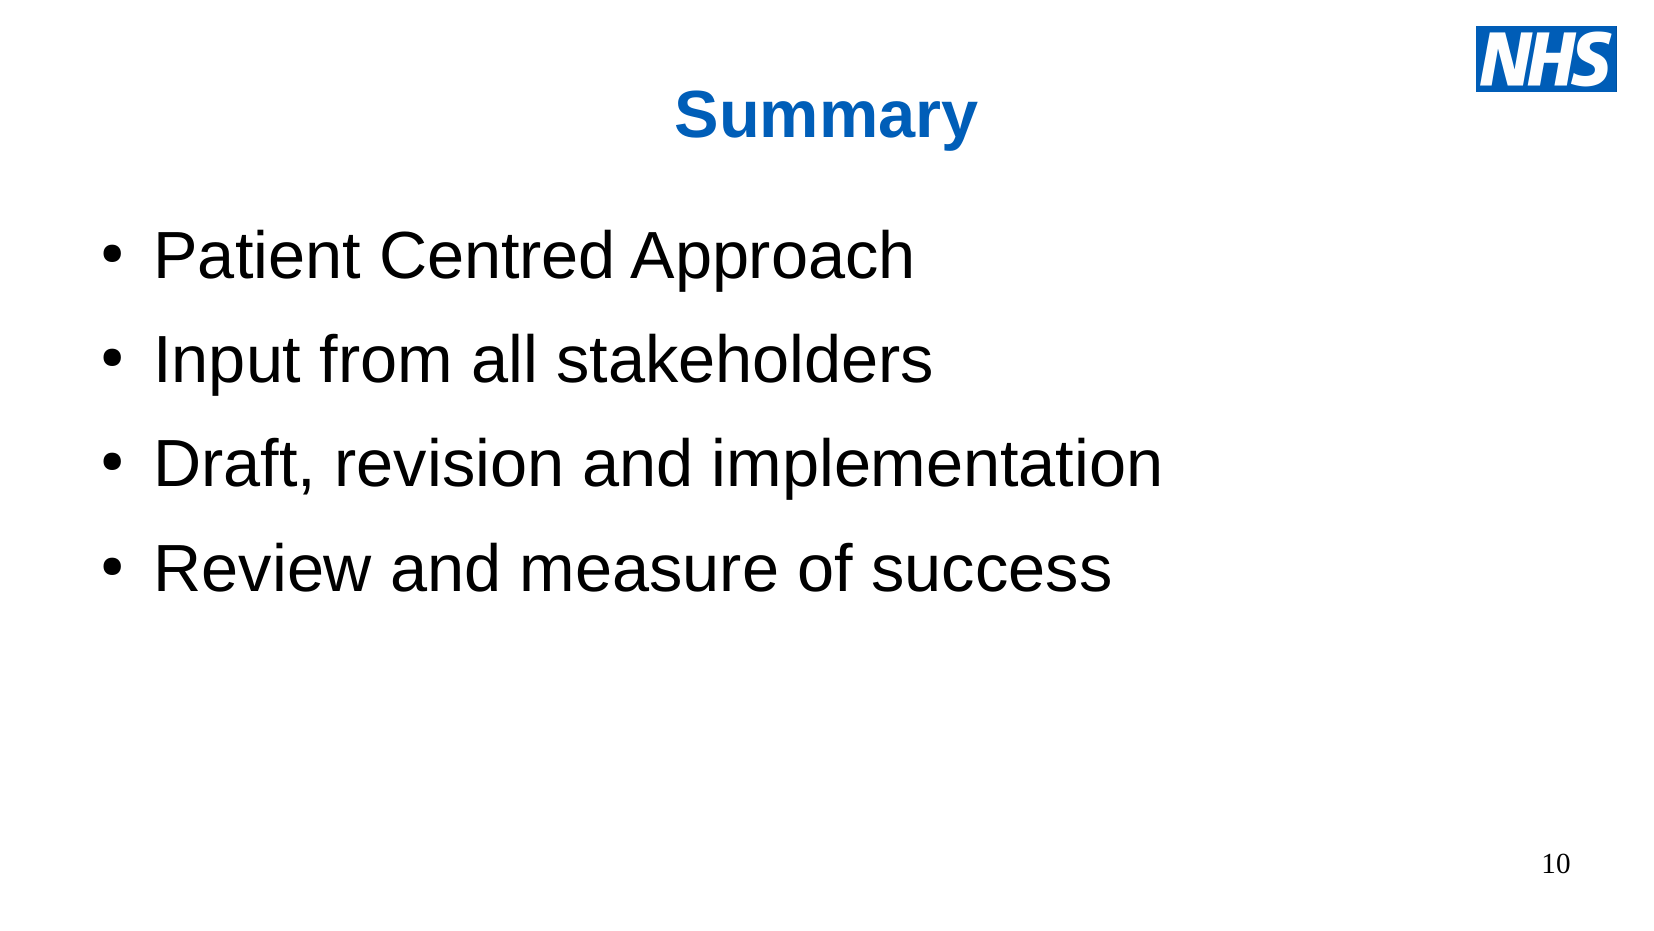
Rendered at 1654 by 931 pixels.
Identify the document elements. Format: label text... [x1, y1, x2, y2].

list Patient Centred Approach Input from all stakeholders Draft, revision and implementation Review and measure of success [82, 217, 1571, 758]
title Summary [82, 37, 1571, 193]
picture [1476, 26, 1617, 92]
